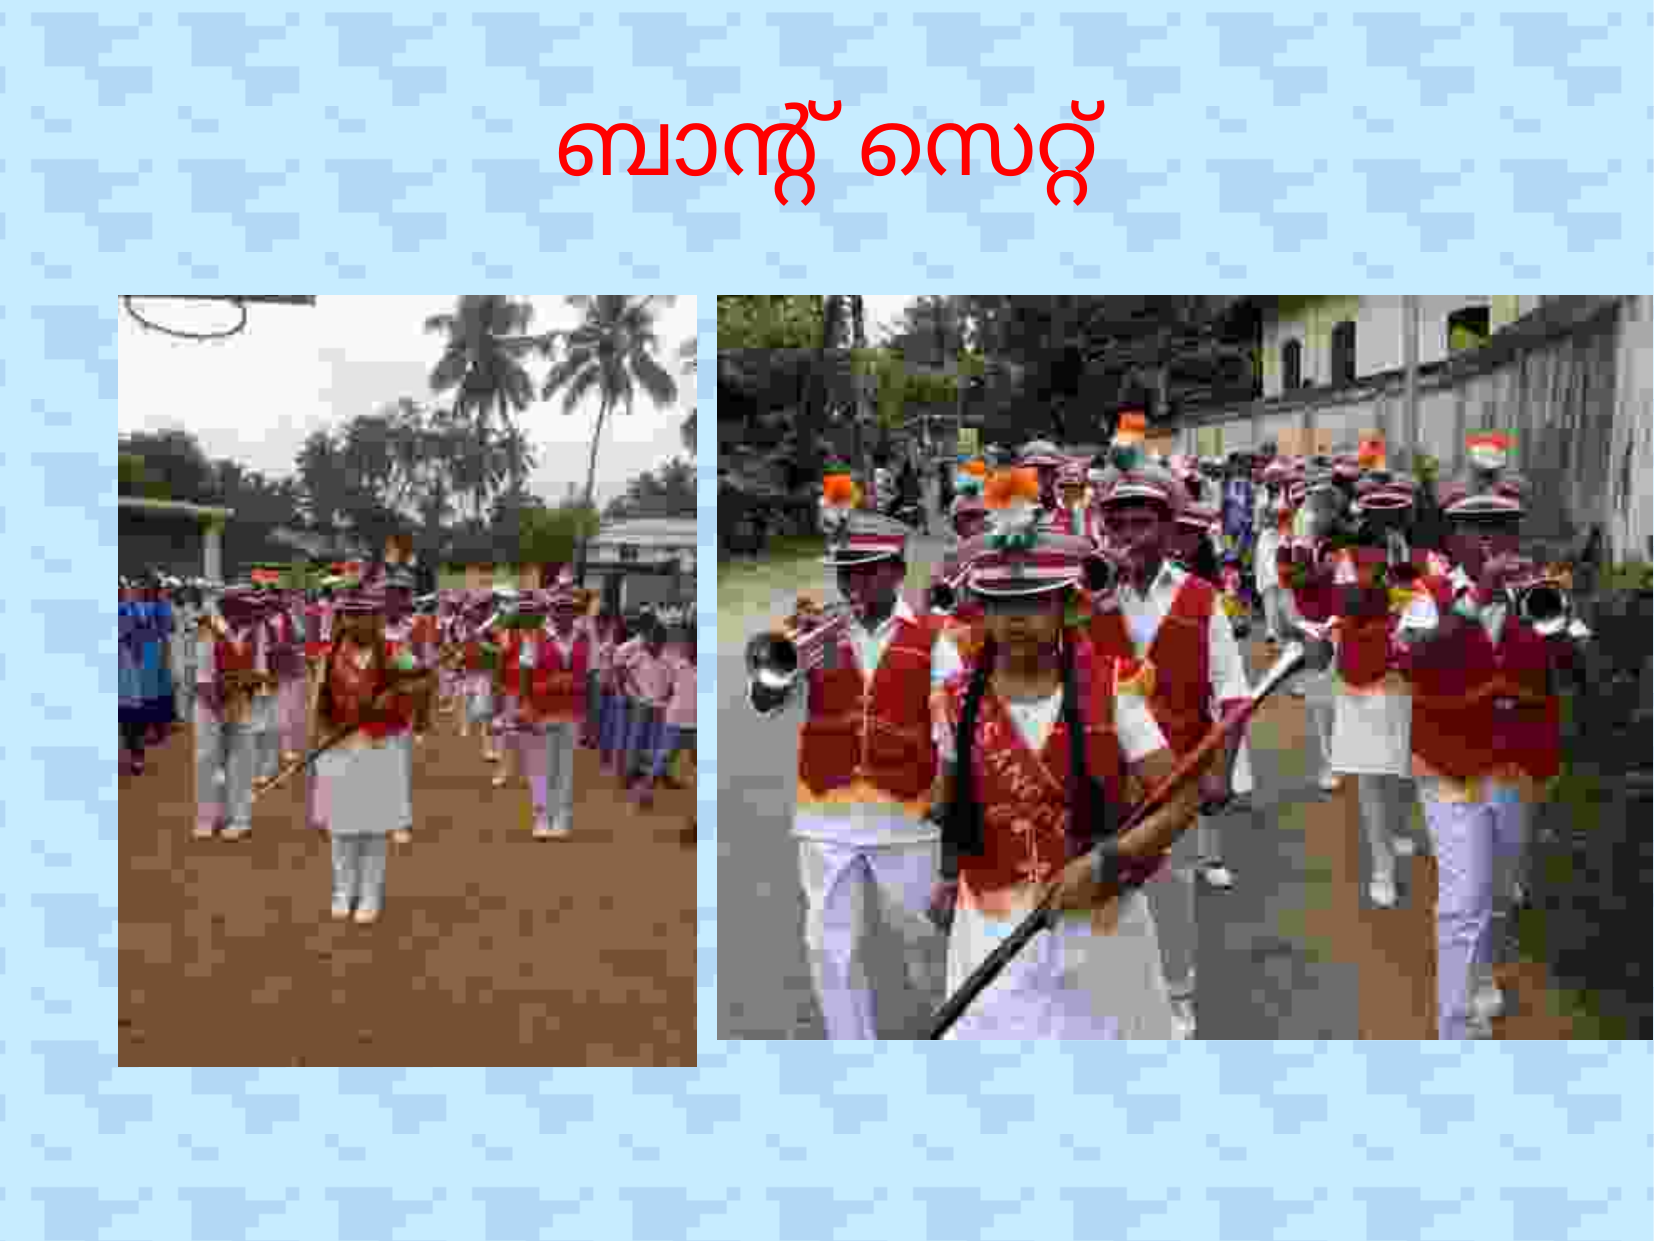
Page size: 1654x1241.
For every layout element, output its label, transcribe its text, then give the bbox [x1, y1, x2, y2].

picture [0, 0, 1654, 1241]
title ബാന്റ് സെറ്റ് [82, 49, 1571, 257]
